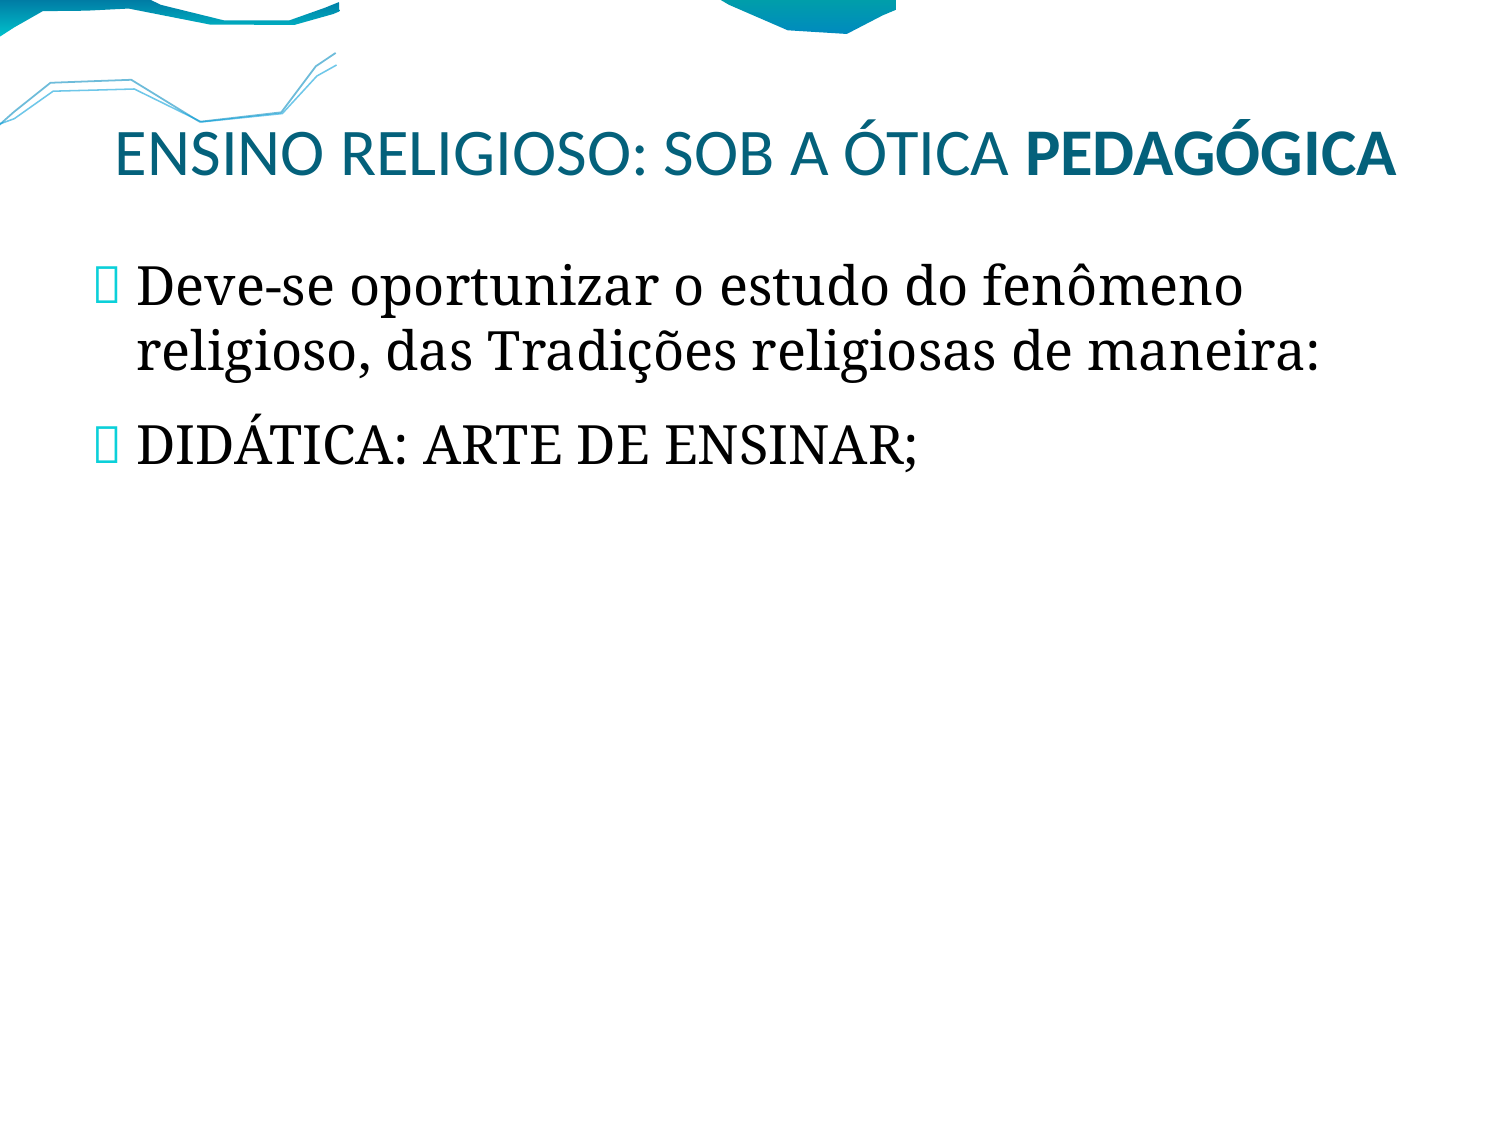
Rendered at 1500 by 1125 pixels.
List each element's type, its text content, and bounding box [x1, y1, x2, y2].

list Deve-se oportunizar o estudo do fenômeno religioso, das Tradições religiosas de maneira: DIDÁTICA: ARTE DE ENSINAR; [76, 243, 1427, 964]
title ENSINO RELIGIOSO: SOB A ÓTICA PEDAGÓGICA [100, 101, 1500, 197]
